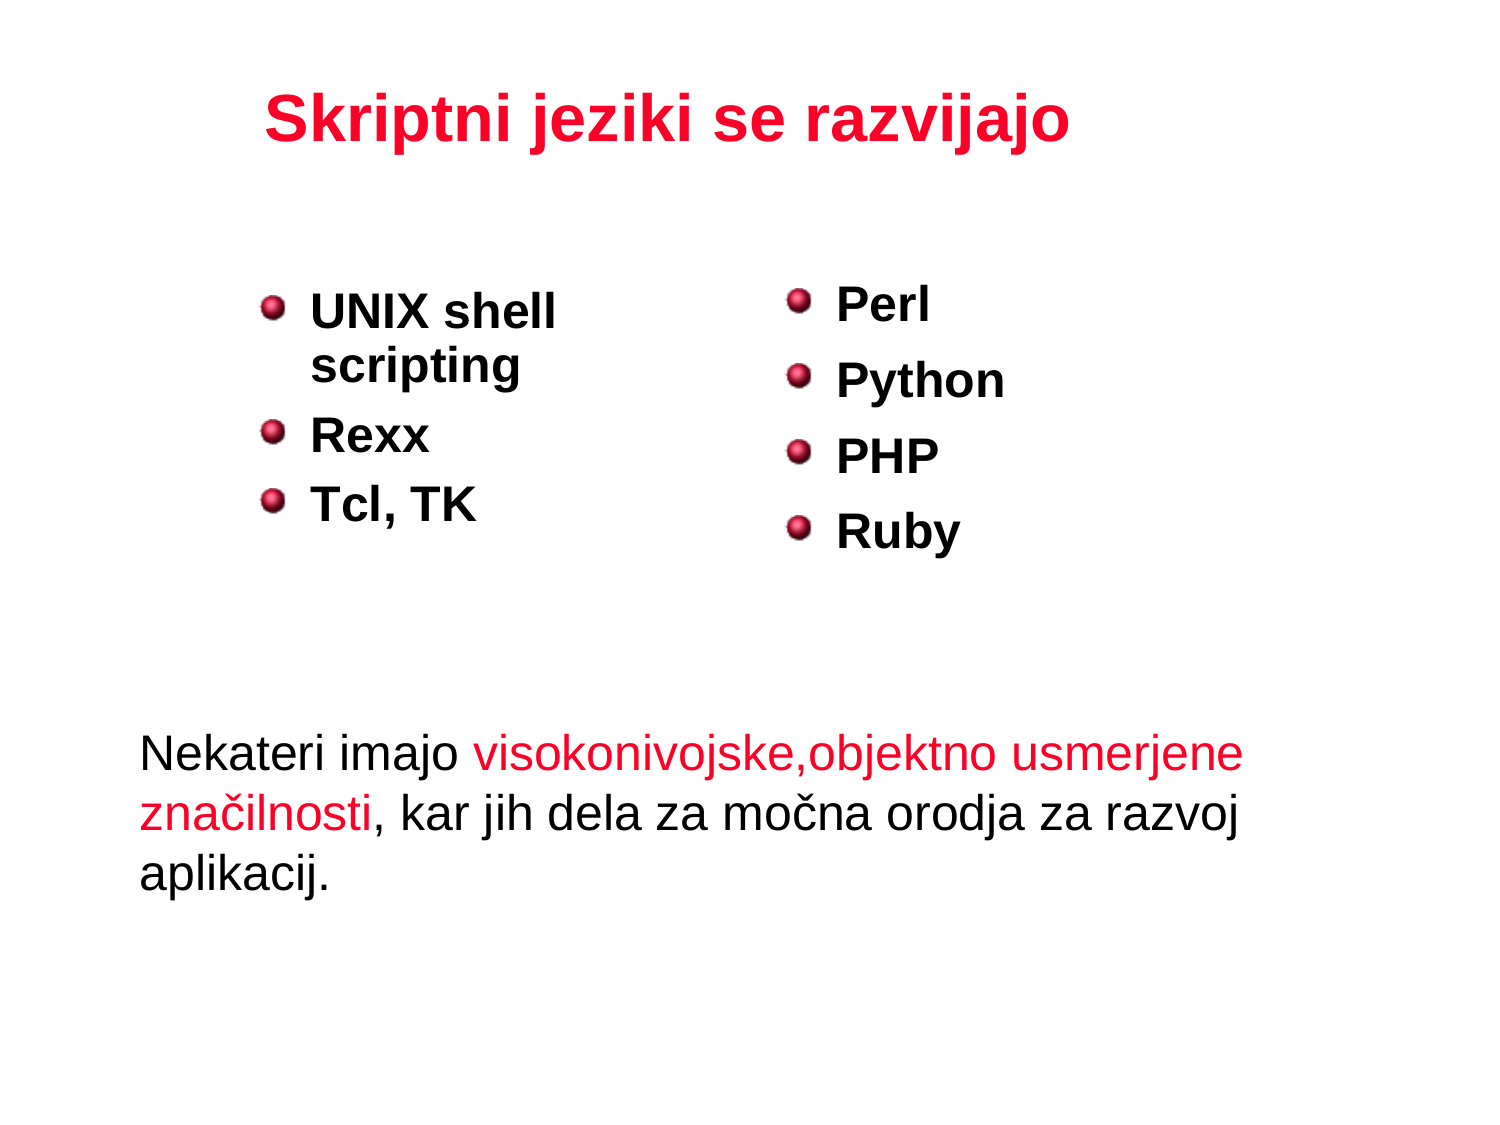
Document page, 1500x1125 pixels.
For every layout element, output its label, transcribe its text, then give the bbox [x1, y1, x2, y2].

list Perl Python PHP Ruby [765, 264, 1175, 695]
list UNIX shell scripting Rexx Tcl, TK [239, 277, 696, 708]
text_box Nekateri imajo visokonivojske,objektno usmerjene značilnosti, kar jih dela za močna orodja za razvoj aplikacij. [125, 712, 1388, 908]
title Skriptni jeziki se razvijajo [112, 49, 1225, 163]
